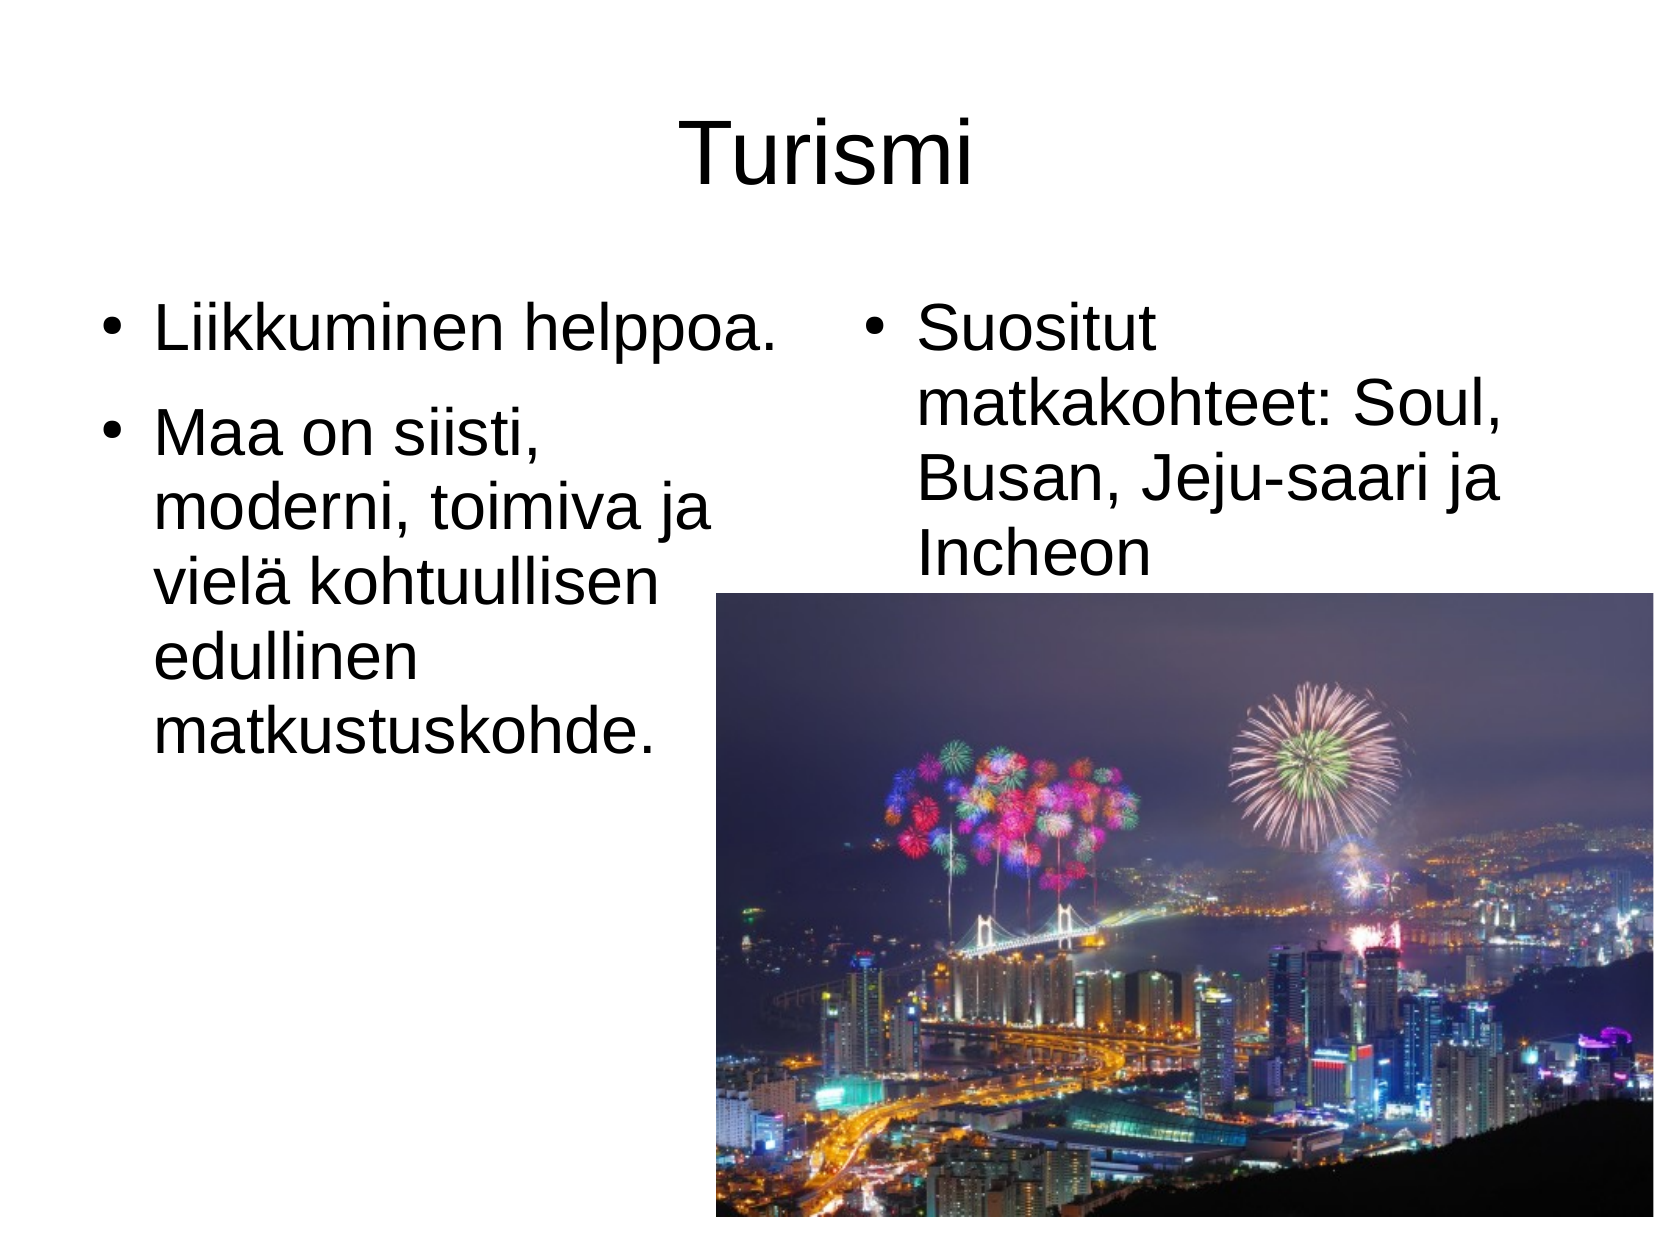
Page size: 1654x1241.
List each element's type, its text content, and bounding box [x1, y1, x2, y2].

title Turismi [82, 49, 1571, 257]
list Liikkuminen helppoa. Maa on siisti, moderni, toimiva ja vielä kohtuullisen edullinen matkustuskohde. [82, 290, 809, 1010]
list Suositut matkakohteet: Soul, Busan, Jeju-saari ja Incheon [845, 290, 1572, 593]
picture [716, 593, 1654, 1217]
